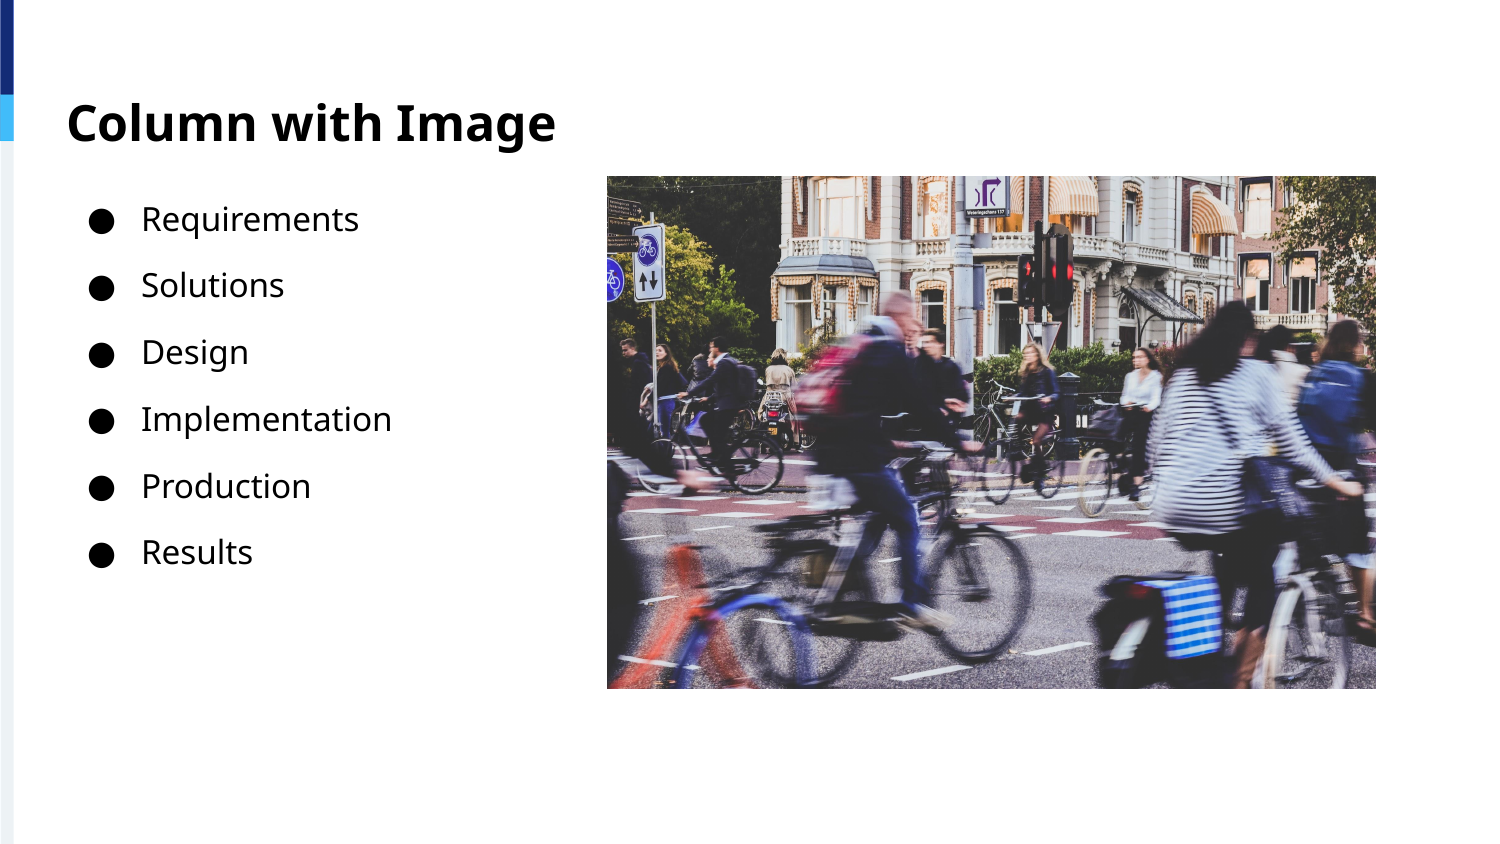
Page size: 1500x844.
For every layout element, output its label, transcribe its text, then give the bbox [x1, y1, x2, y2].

picture [0, 0, 1500, 844]
title Column with Image [51, 76, 1449, 171]
list Requirements Solutions Design Implementation Production Results [51, 176, 683, 738]
